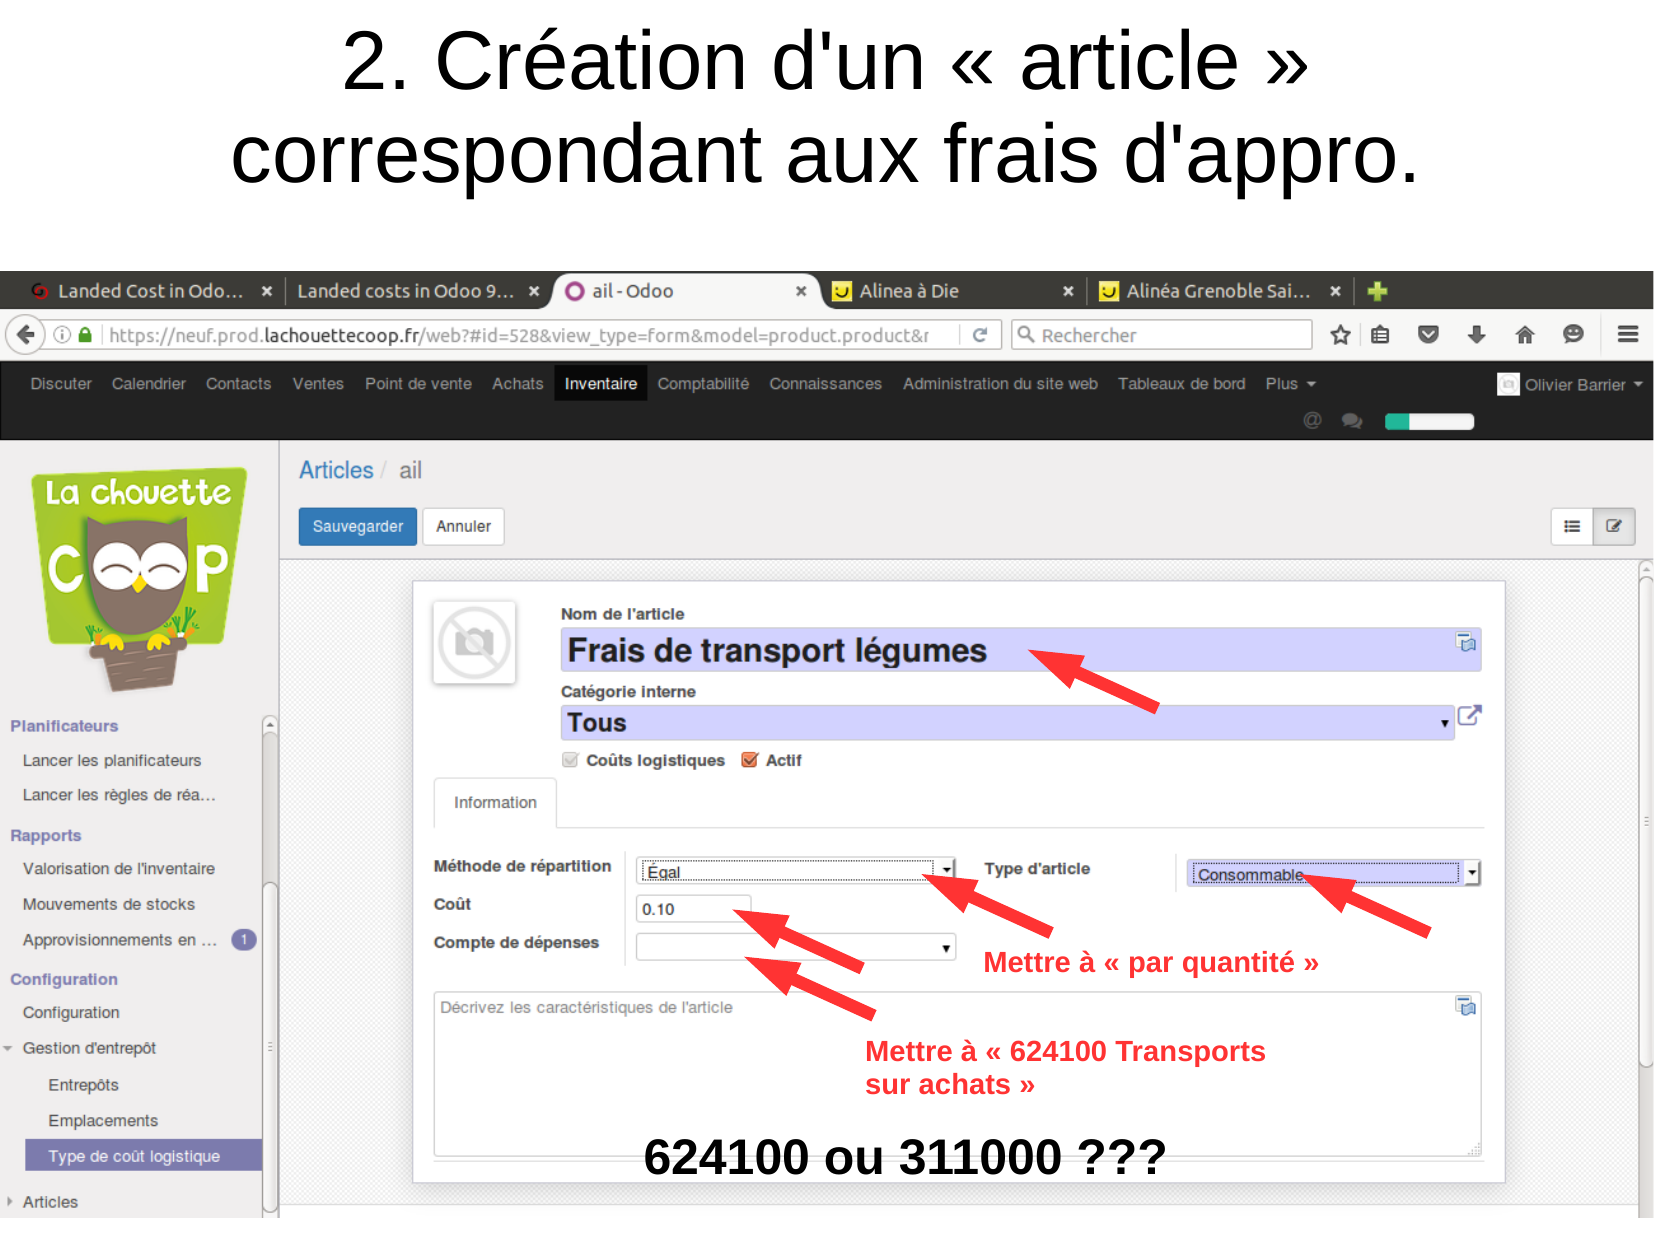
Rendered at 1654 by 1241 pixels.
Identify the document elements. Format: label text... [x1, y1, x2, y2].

text_box Mettre à « par quantité » [968, 938, 1416, 987]
title 2. Création d'un « article » correspondant aux frais d'appro. [82, 14, 1571, 201]
text_box 624100 ou 311000 ??? [628, 1121, 1465, 1218]
text_box Mettre à « 624100 Transports sur achats » [850, 1027, 1298, 1108]
picture [0, 271, 1654, 1218]
